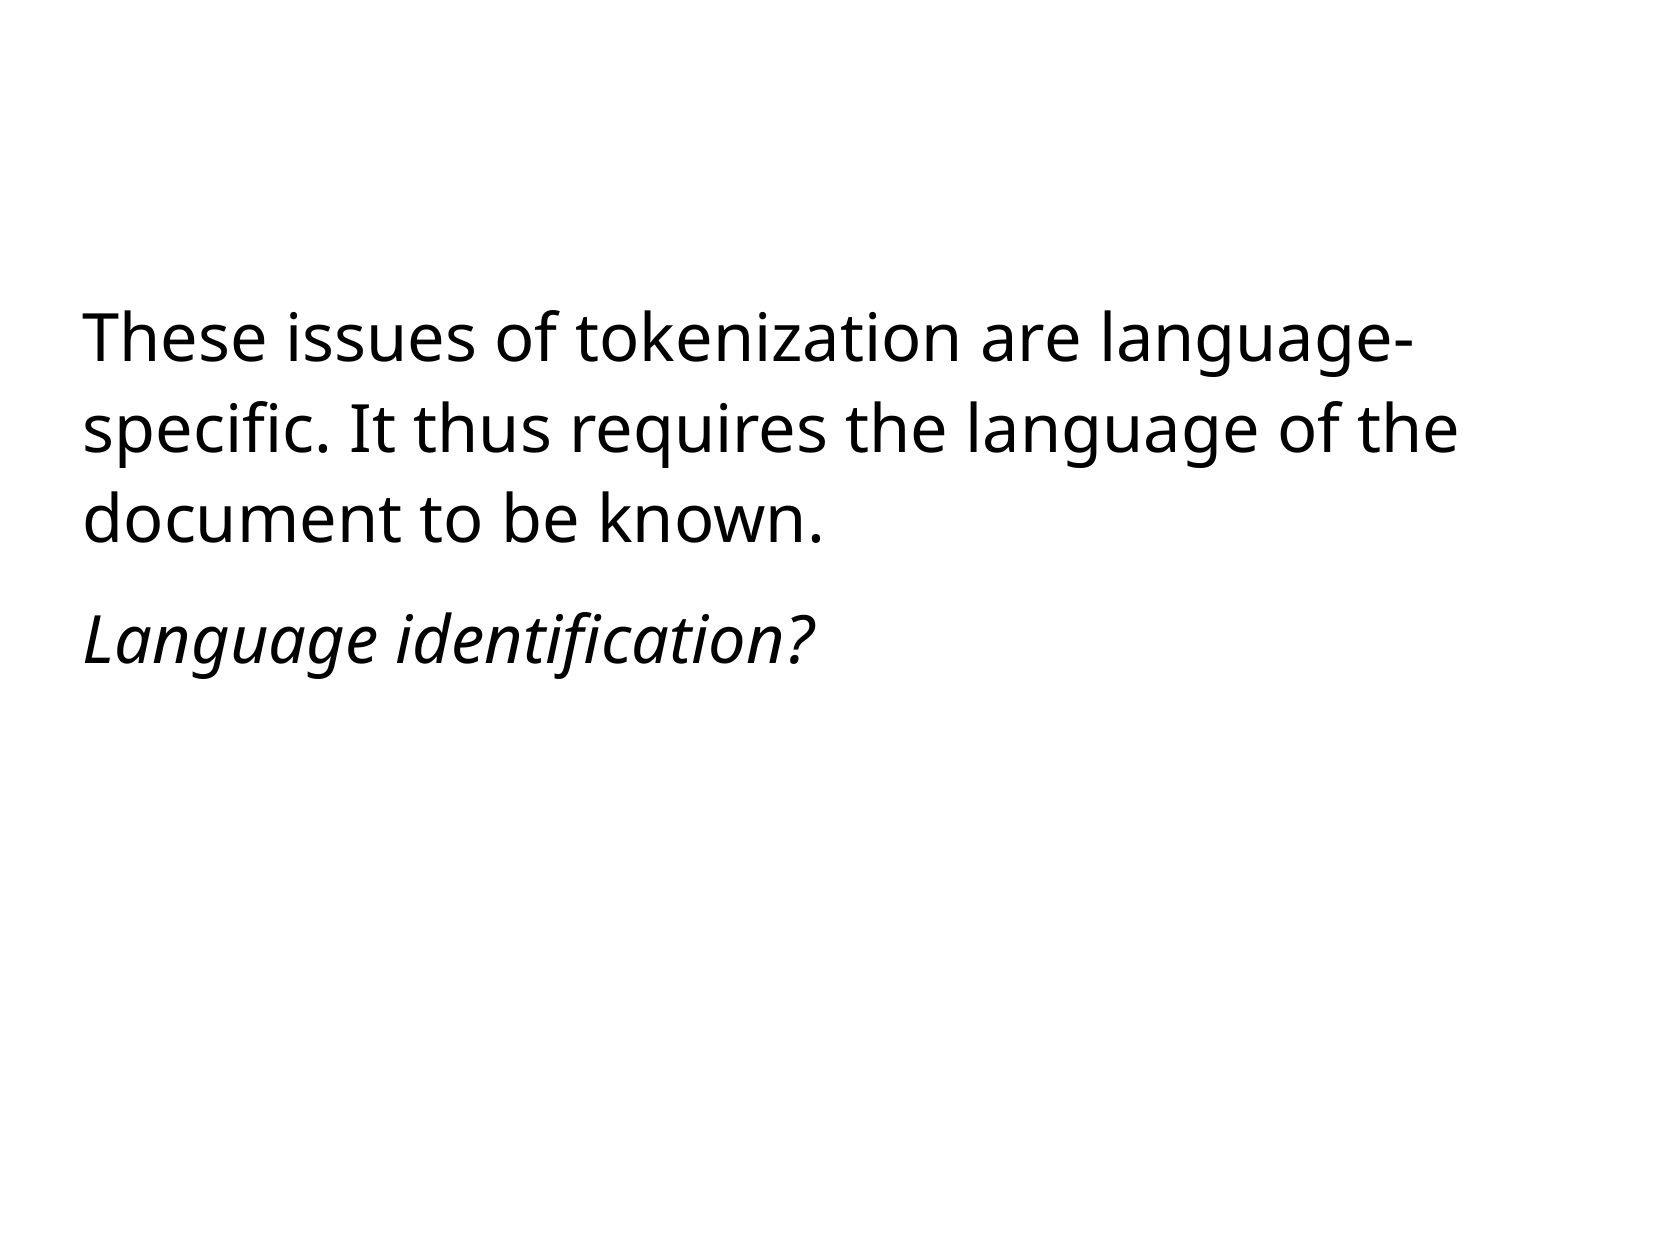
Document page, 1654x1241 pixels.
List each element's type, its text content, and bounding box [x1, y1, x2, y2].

list These issues of tokenization are language-specific. It thus requires the language of the document to be known. Language identification? [82, 290, 1571, 1094]
